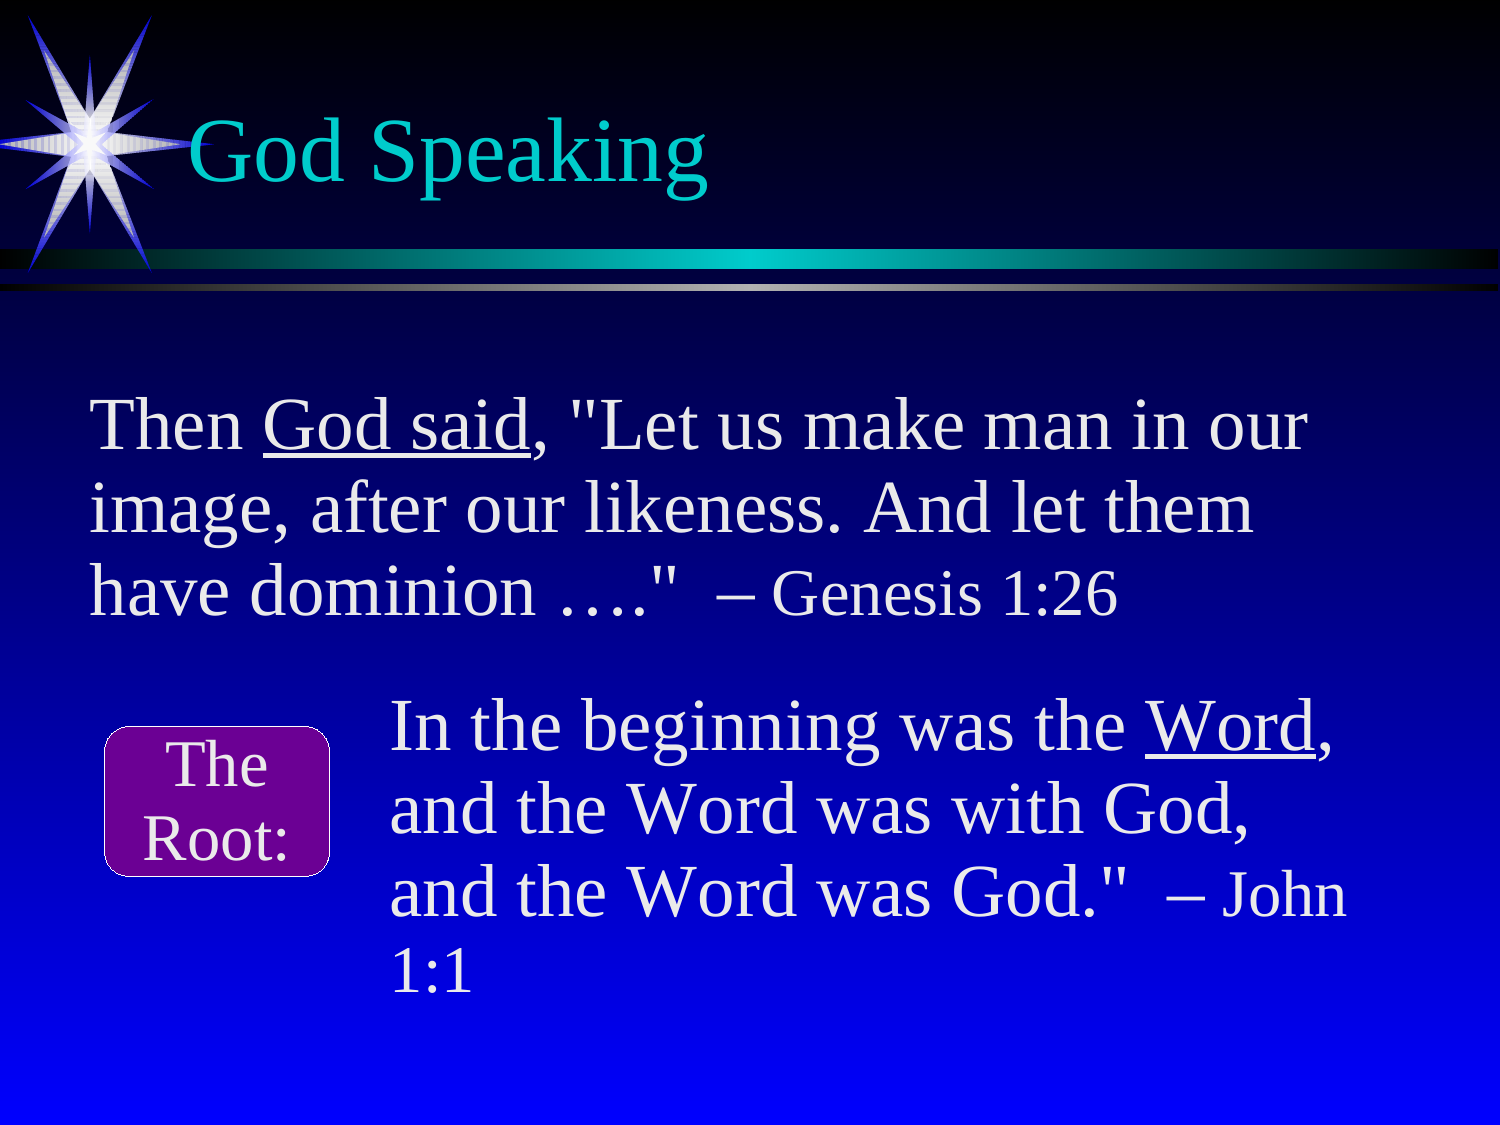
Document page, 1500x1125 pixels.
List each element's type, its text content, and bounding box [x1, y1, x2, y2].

text_box Then God said, "Let us make man in our image, after our likeness. And let them have dominion …." – Genesis 1:26 [75, 375, 1351, 639]
text_box In the beginning was the Word, and the Word was with God, and the Word was God." – John 1:1 [375, 676, 1380, 1014]
text_box The Root: [104, 726, 330, 877]
title God Speaking [187, 56, 1463, 244]
